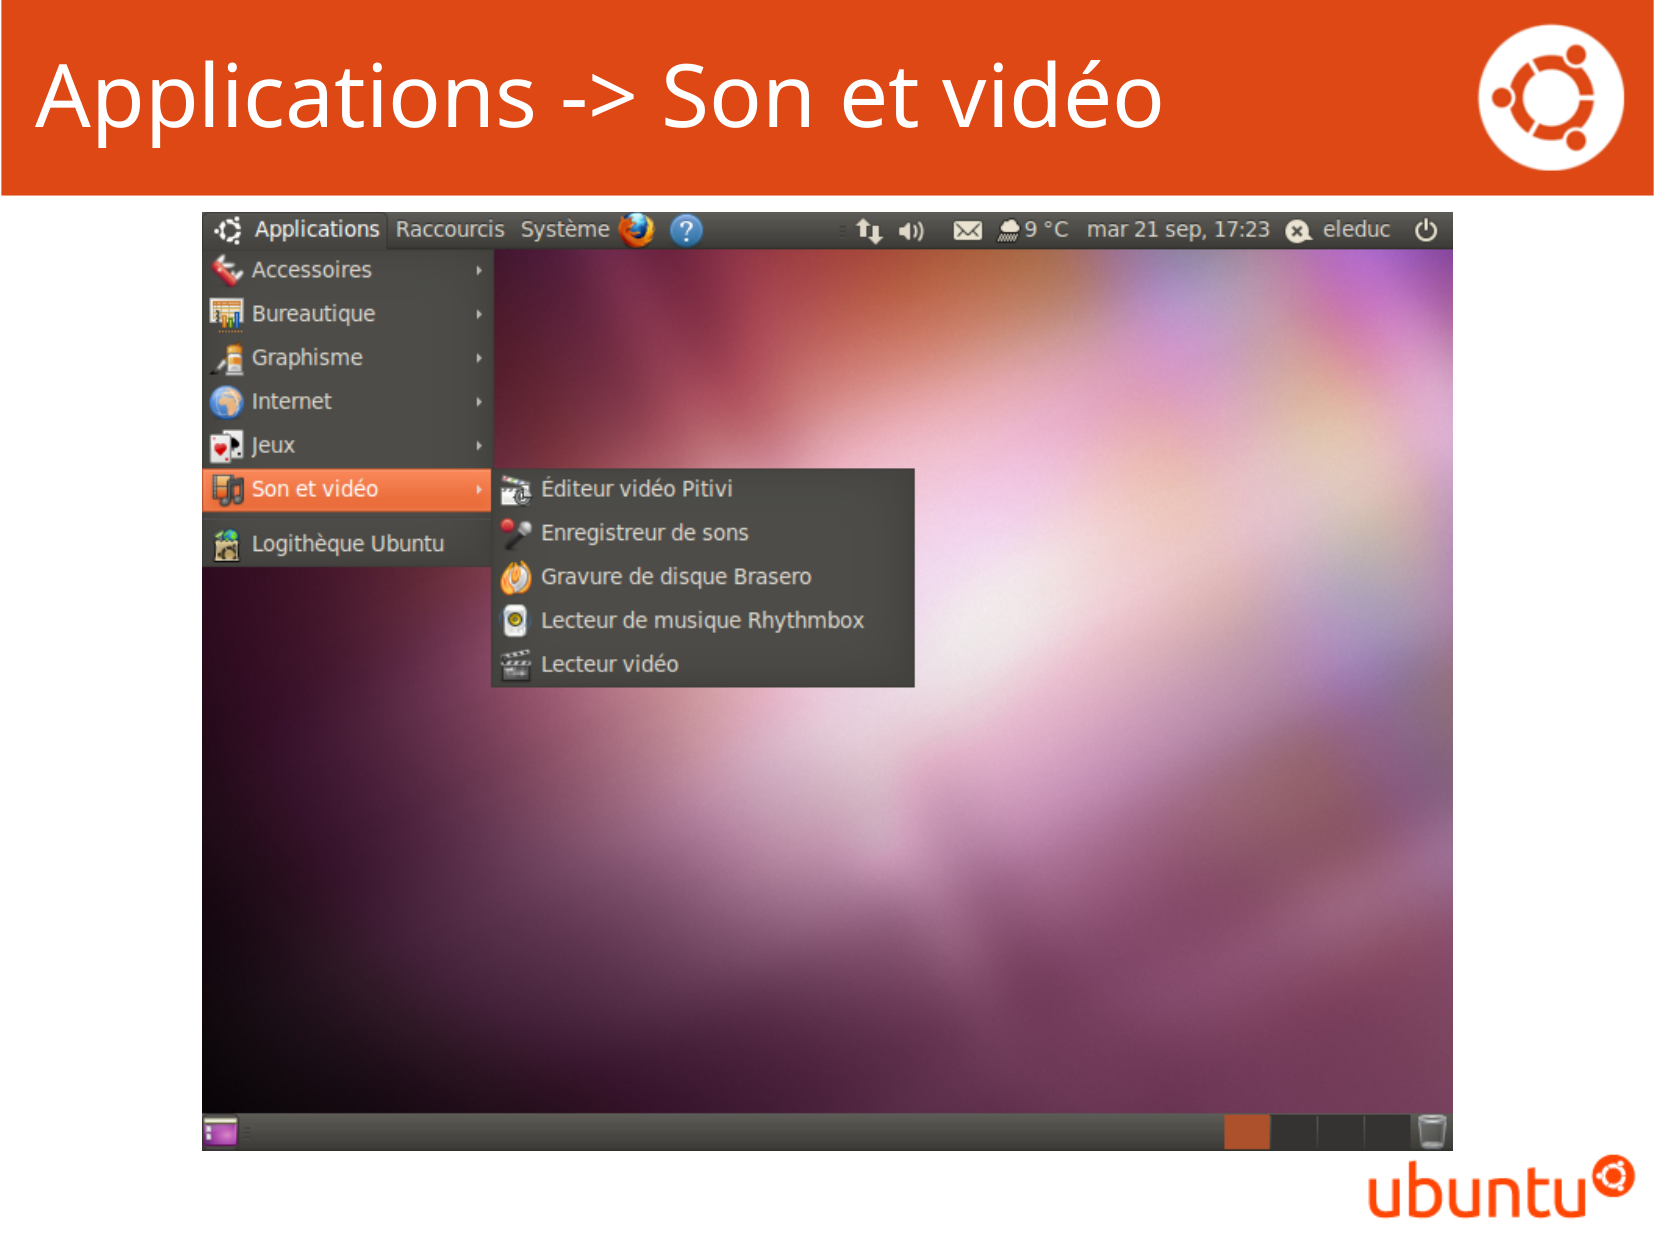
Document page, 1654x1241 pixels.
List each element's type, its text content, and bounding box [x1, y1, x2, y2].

picture [0, 0, 1654, 1241]
title Applications -> Son et vidéo [35, 0, 1424, 191]
